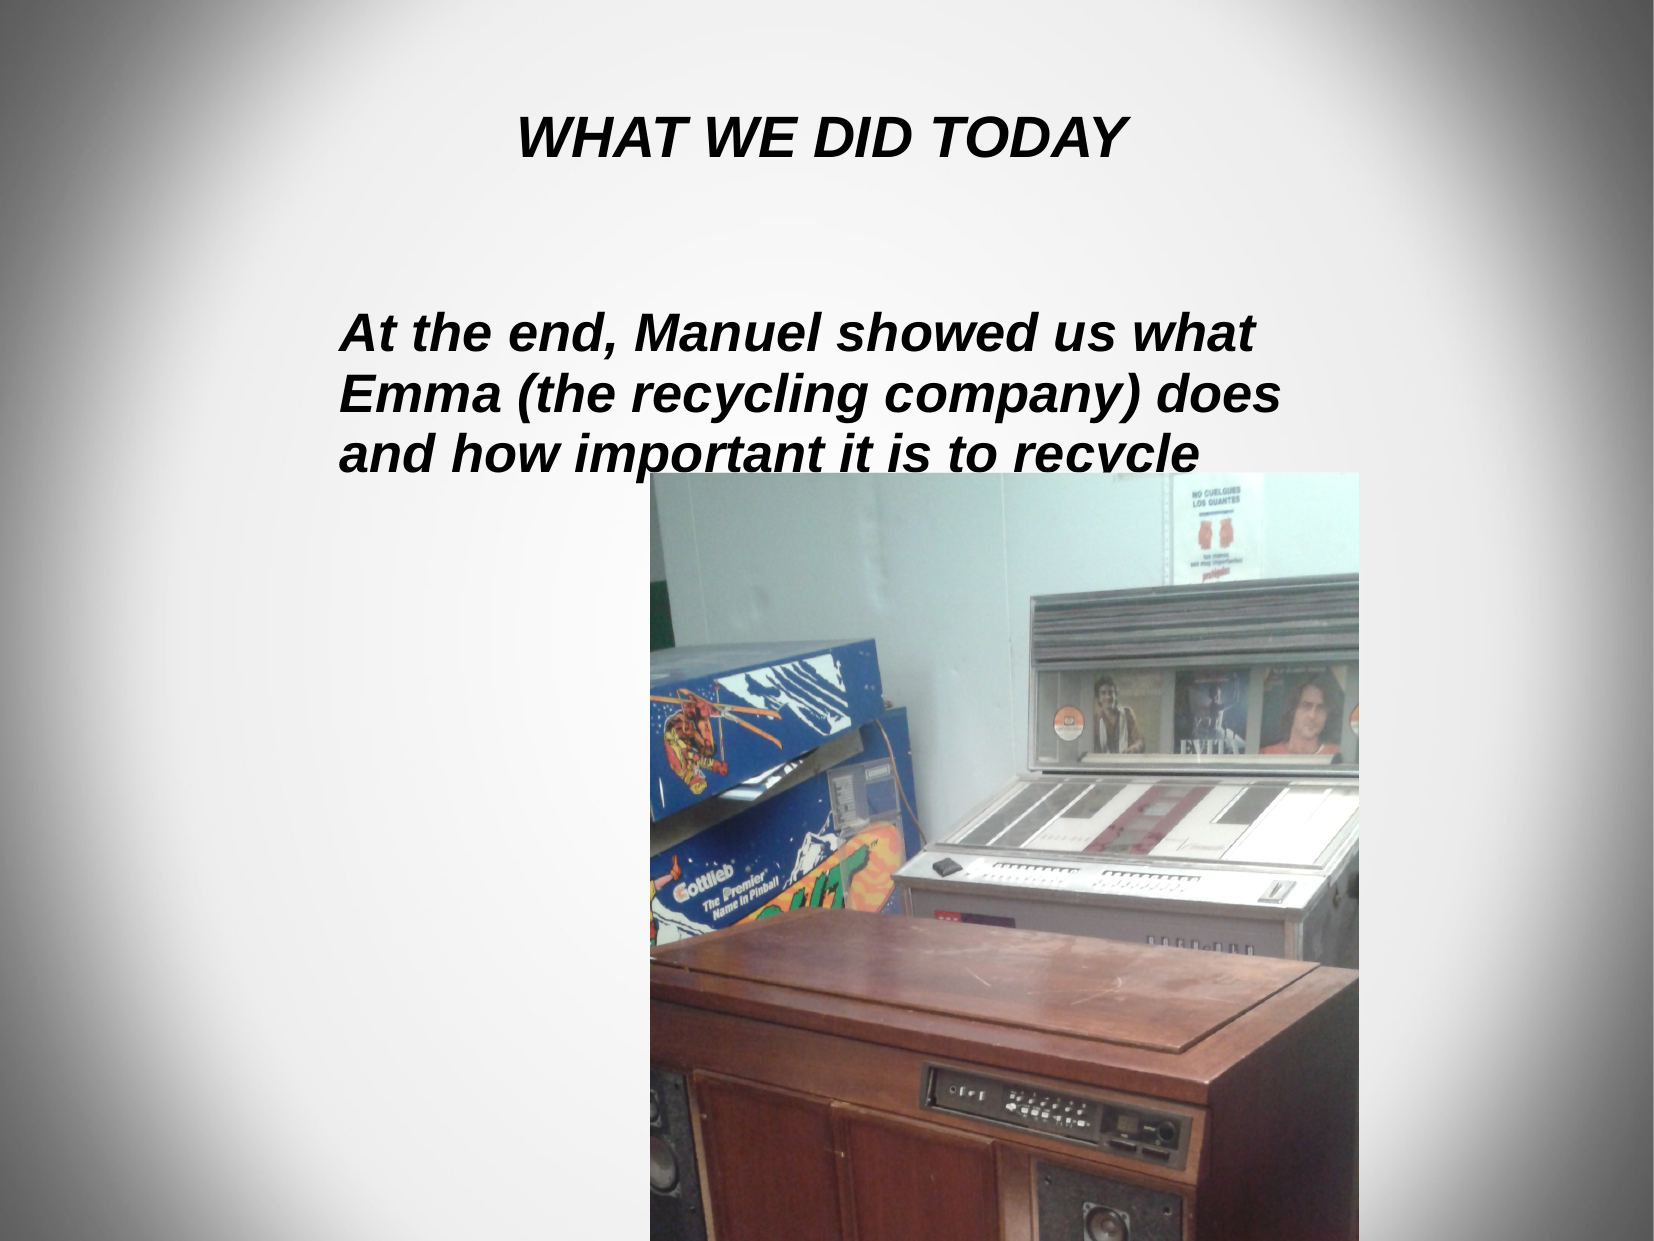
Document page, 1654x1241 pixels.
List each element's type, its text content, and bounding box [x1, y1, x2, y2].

picture [0, 0, 1654, 1241]
text_box WHAT WE DID TODAY [501, 97, 1388, 178]
text_box At the end, Manuel showed us what Emma (the recycling company) does and how important it is to recycle [324, 295, 1388, 492]
